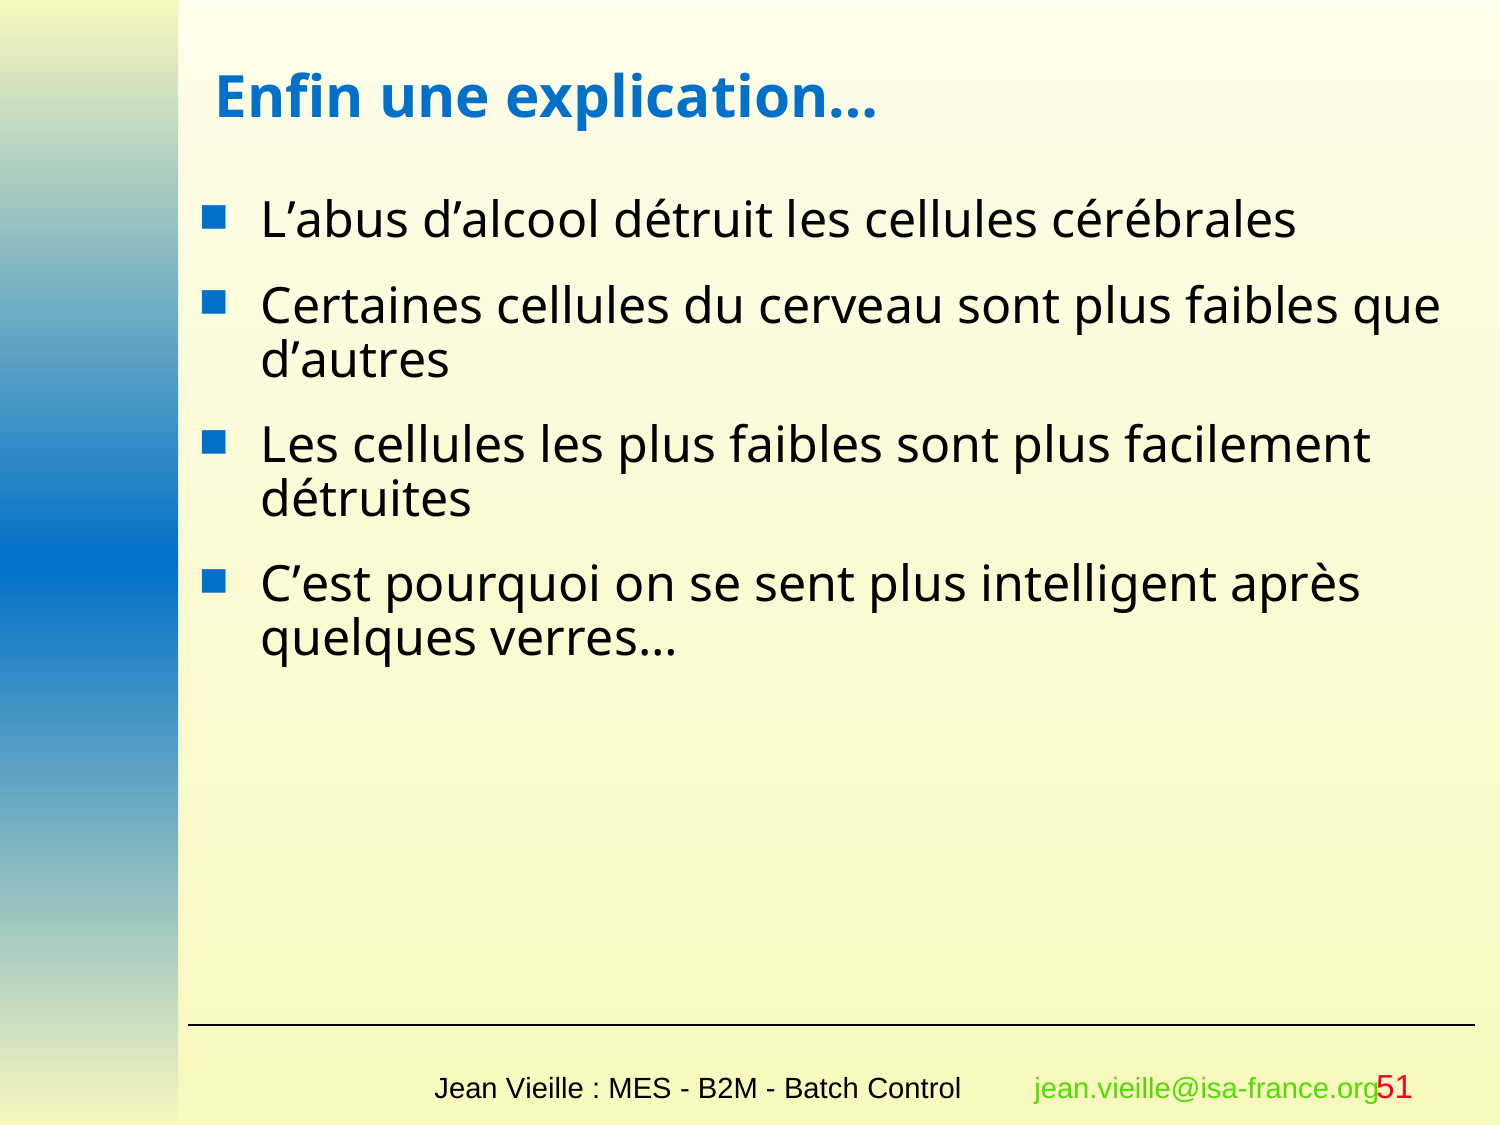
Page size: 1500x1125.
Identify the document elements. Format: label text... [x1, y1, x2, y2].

list L’abus d’alcool détruit les cellules cérébrales Certaines cellules du cerveau sont plus faibles que d’autres Les cellules les plus faibles sont plus facilement détruites C’est pourquoi on se sent plus intelligent après quelques verres… [189, 187, 1468, 1001]
title Enfin une explication… [199, 24, 1466, 163]
